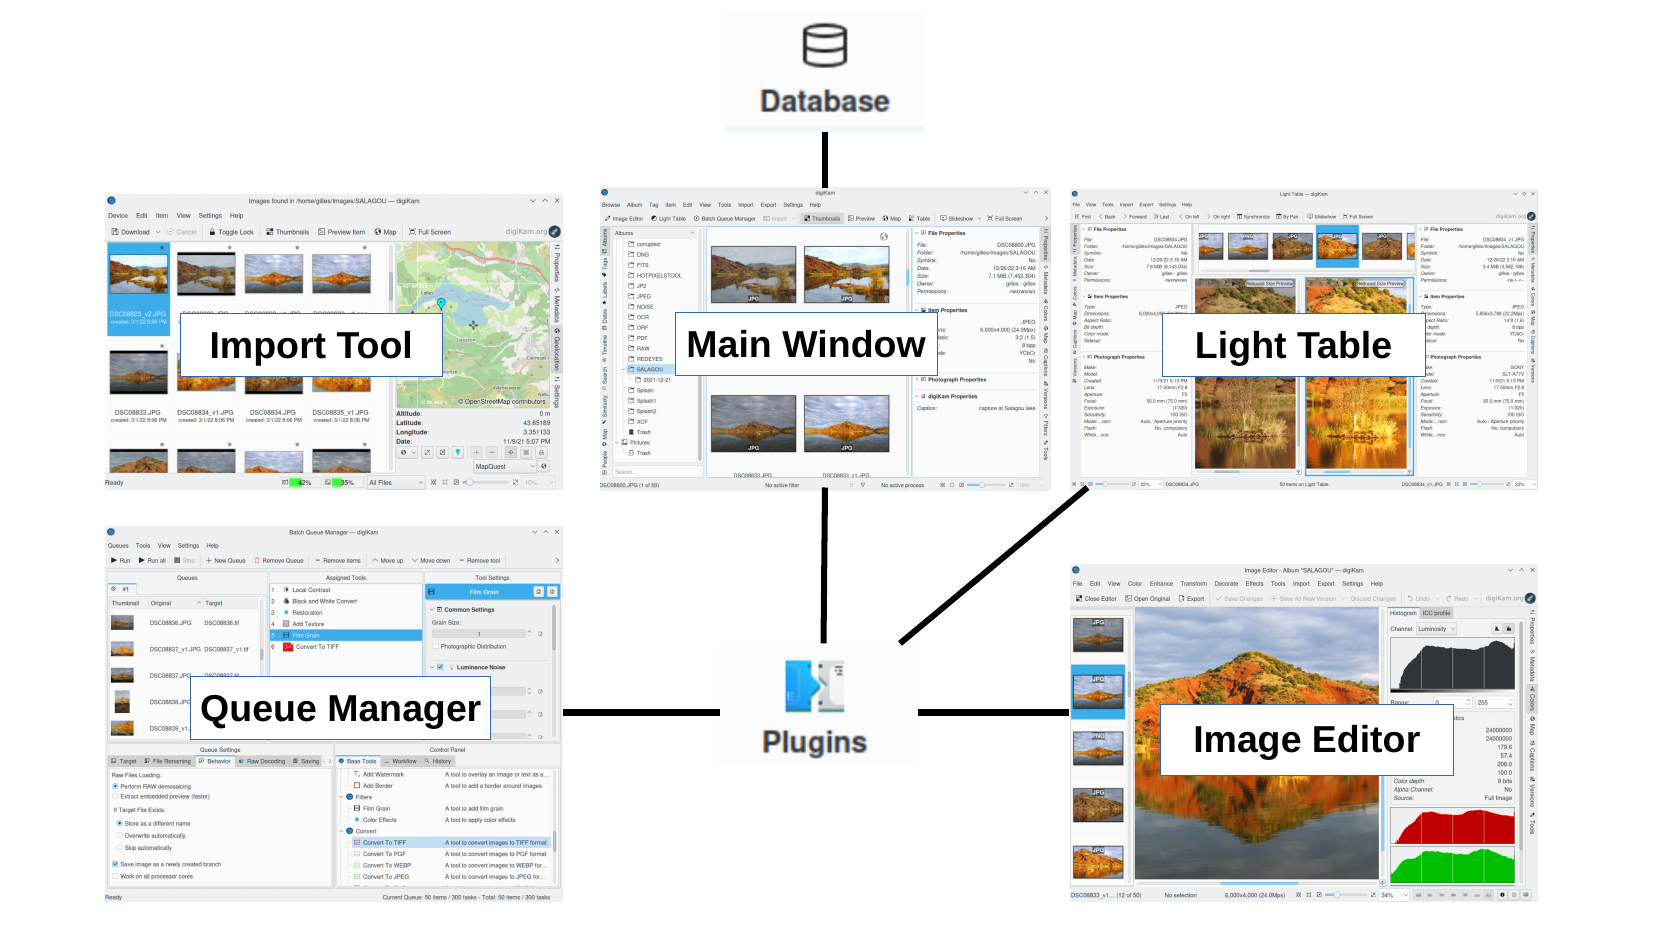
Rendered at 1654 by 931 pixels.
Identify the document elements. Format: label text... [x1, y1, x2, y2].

picture [725, 9, 924, 133]
picture [105, 194, 563, 490]
text_box Main Window [675, 312, 938, 376]
picture [1070, 189, 1538, 490]
picture [719, 643, 918, 767]
text_box Queue Manager [190, 676, 491, 740]
text_box Import Tool [180, 313, 443, 377]
text_box Image Editor [1160, 704, 1454, 776]
picture [105, 526, 563, 902]
text_box Light Table [1162, 313, 1426, 377]
picture [600, 187, 1051, 491]
picture [1070, 564, 1538, 902]
